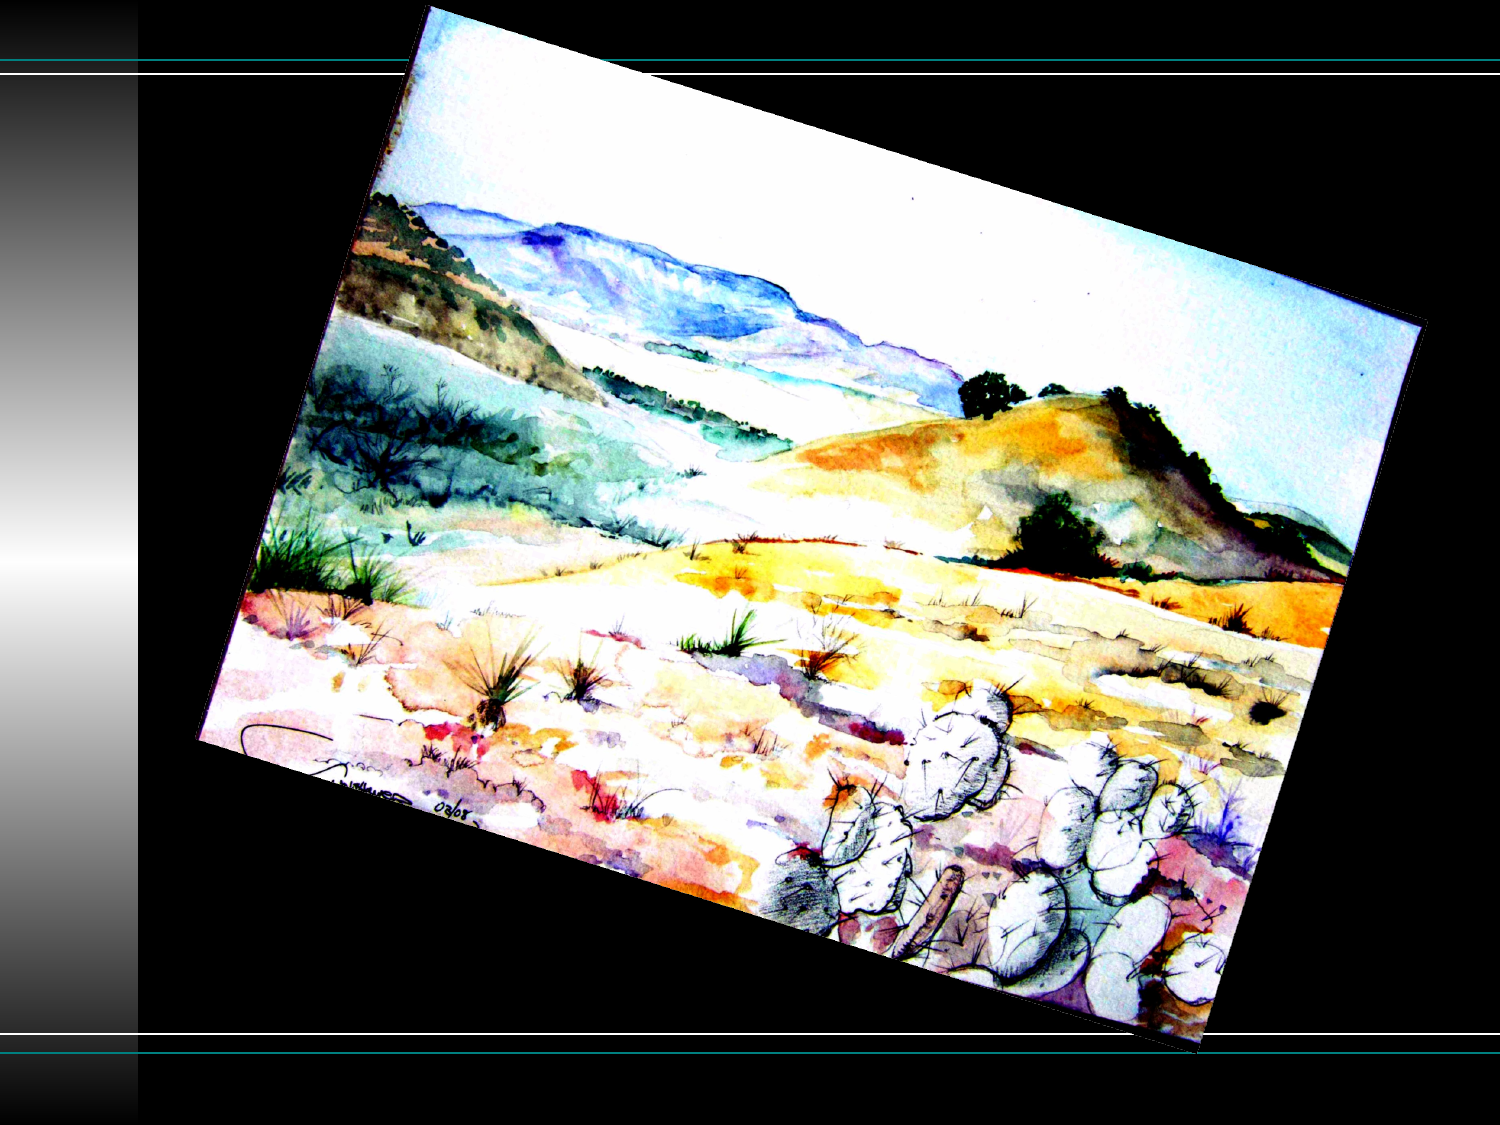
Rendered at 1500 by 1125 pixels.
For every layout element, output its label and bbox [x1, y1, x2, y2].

picture [194, 4, 1428, 1054]
